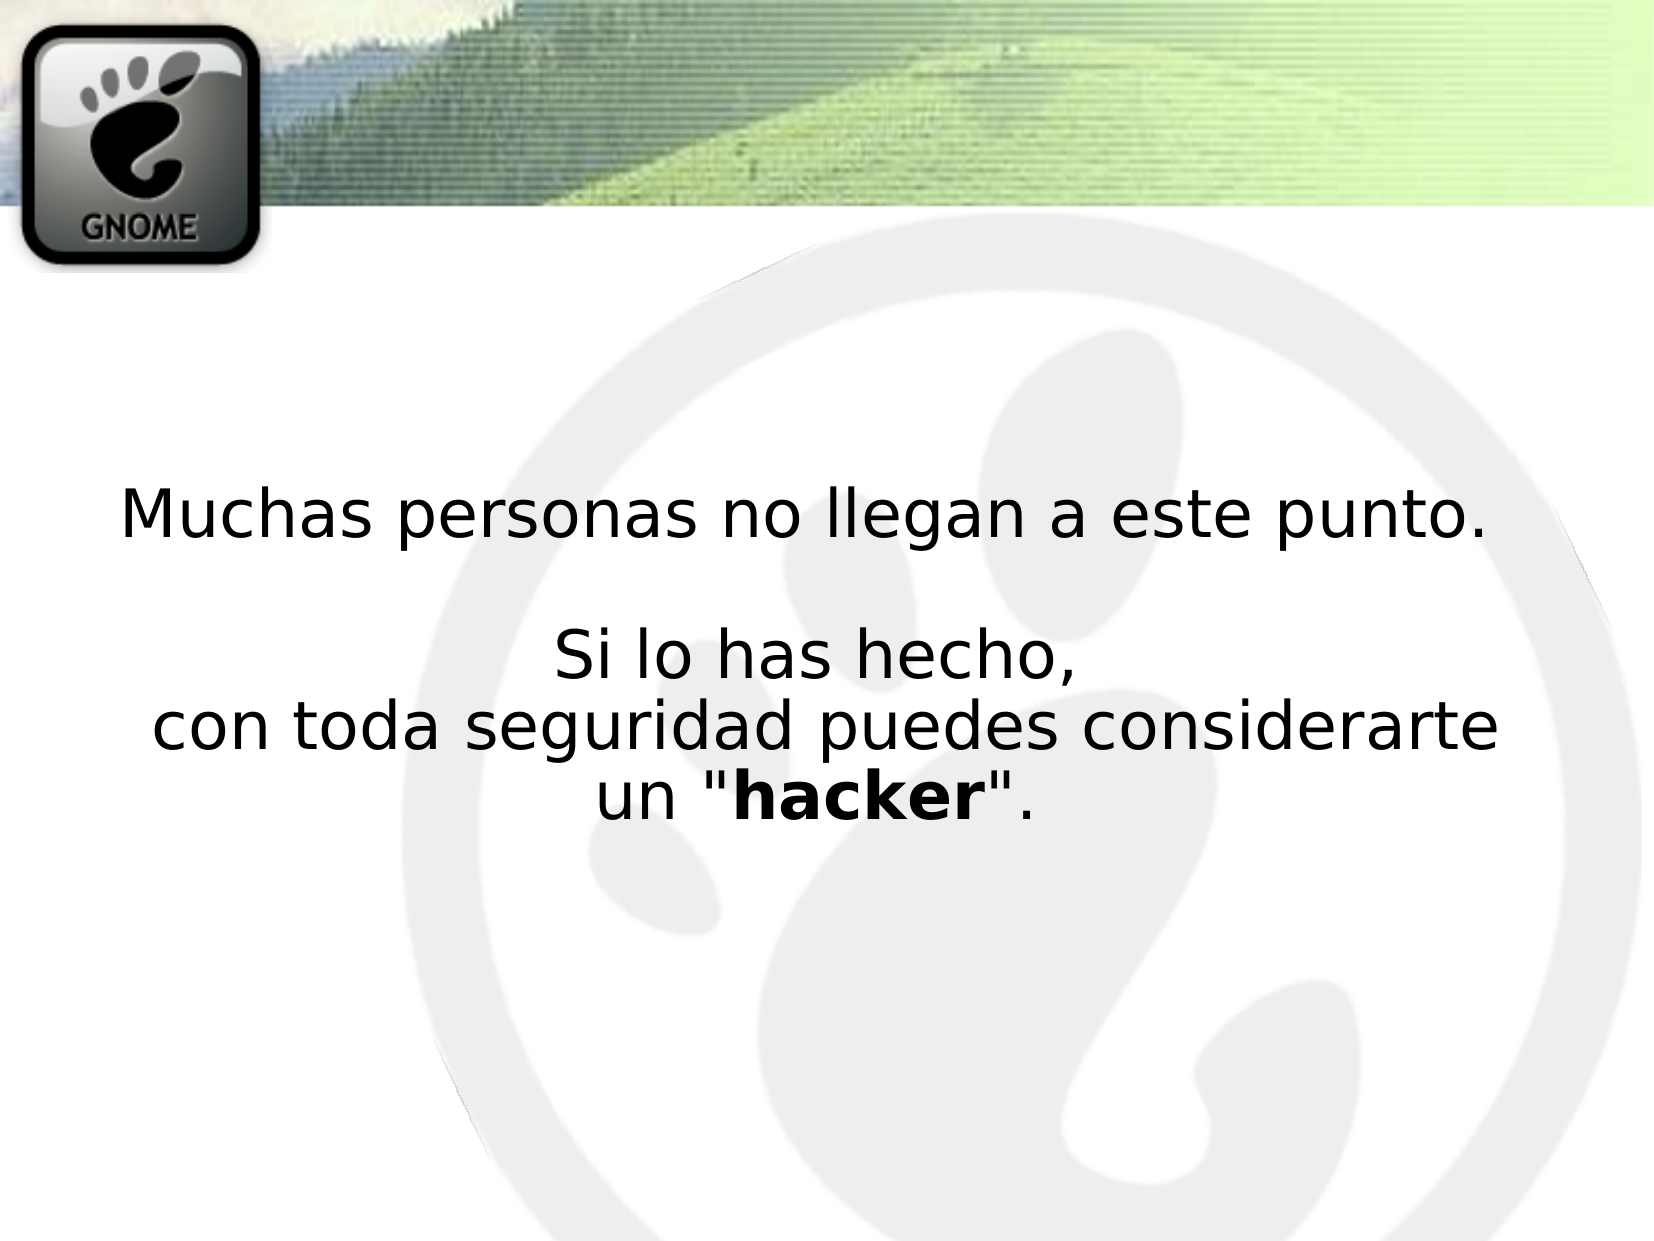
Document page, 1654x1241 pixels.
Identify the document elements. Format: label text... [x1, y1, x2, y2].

subtitle Muchas personas no llegan a este punto. Si lo has hecho, con toda seguridad puedes considerarte un "hacker". [59, 280, 1595, 1034]
picture [0, 0, 1654, 1241]
